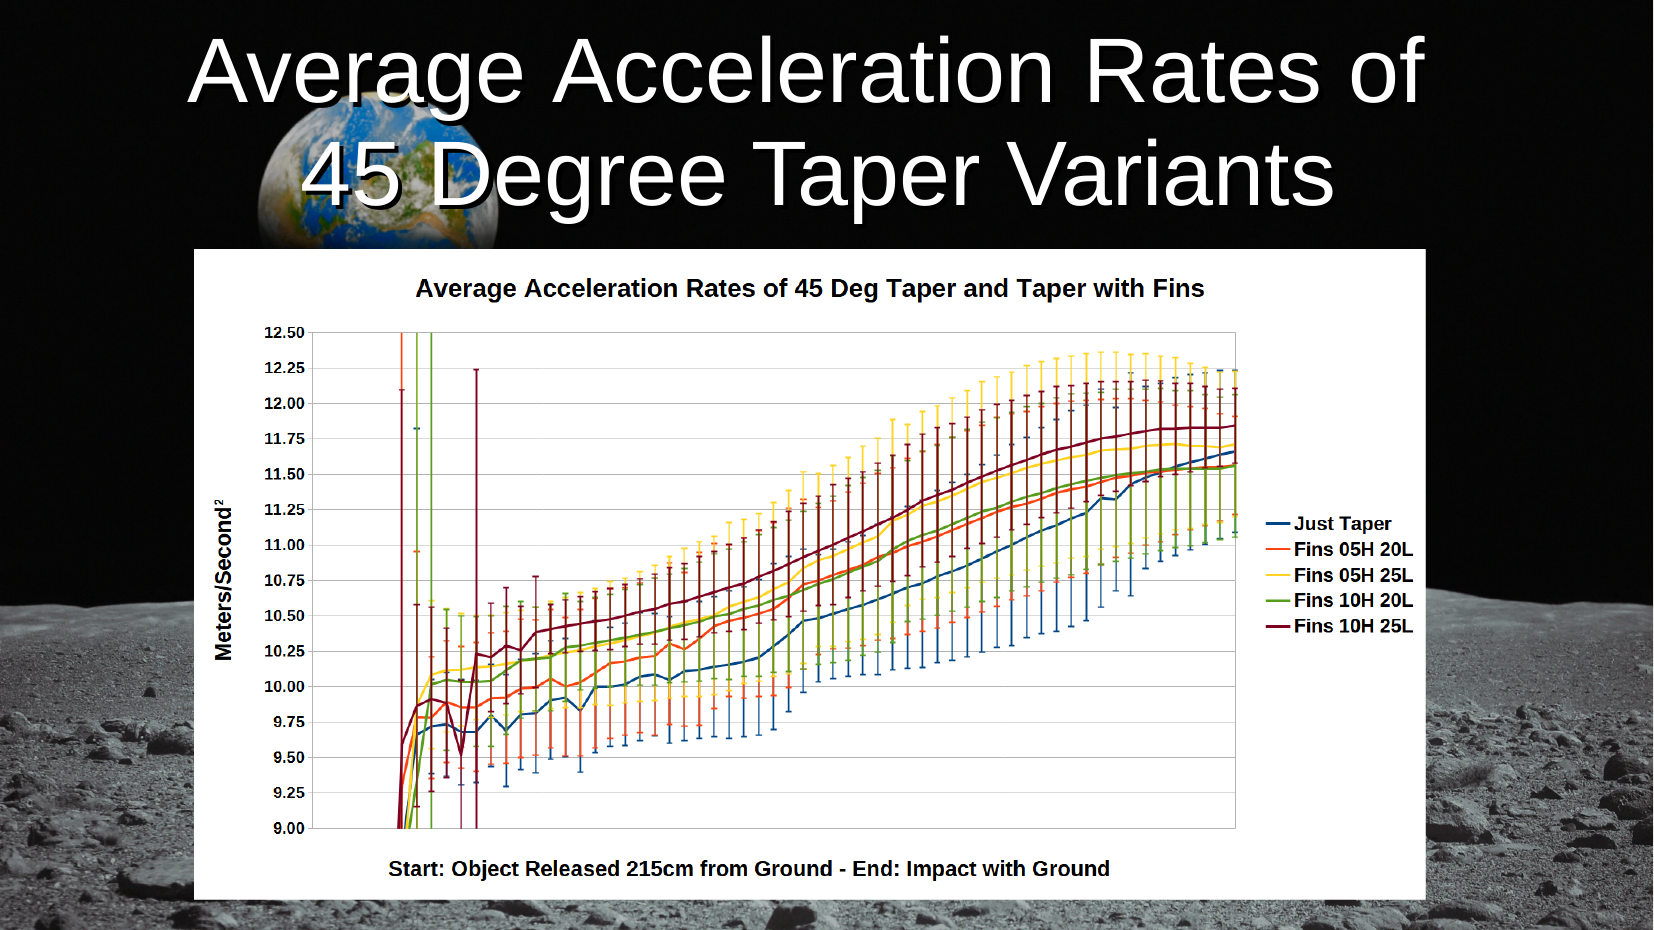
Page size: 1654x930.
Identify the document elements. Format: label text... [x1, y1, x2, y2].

picture [0, 0, 1654, 930]
title Average Acceleration Rates of 45 Degree Taper Variants [75, 19, 1563, 226]
